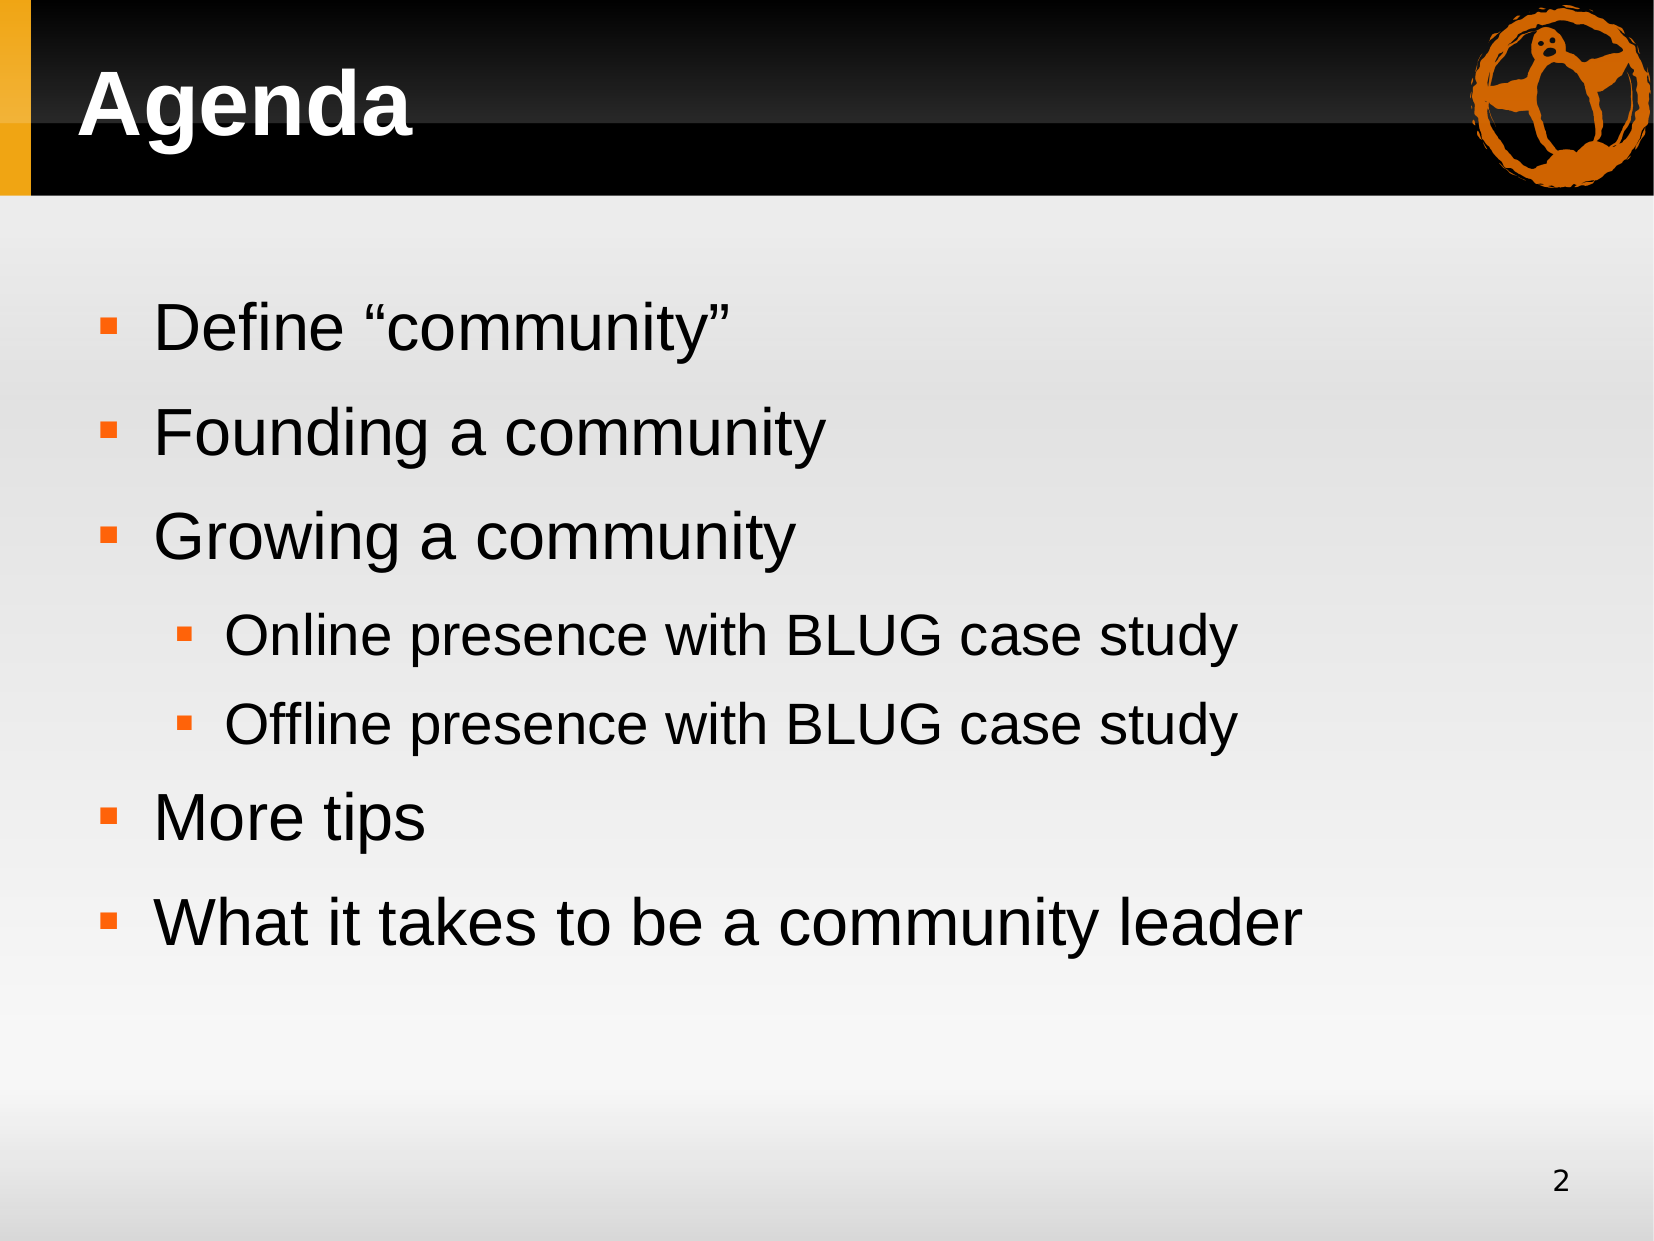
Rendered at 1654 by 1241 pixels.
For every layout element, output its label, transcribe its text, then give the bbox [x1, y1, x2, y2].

picture [0, 0, 1654, 1241]
list Define “community” Founding a community Growing a community Online presence with BLUG case study Offline presence with BLUG case study More tips What it takes to be a community leader [82, 290, 1571, 1109]
title Agenda [76, 0, 1565, 208]
